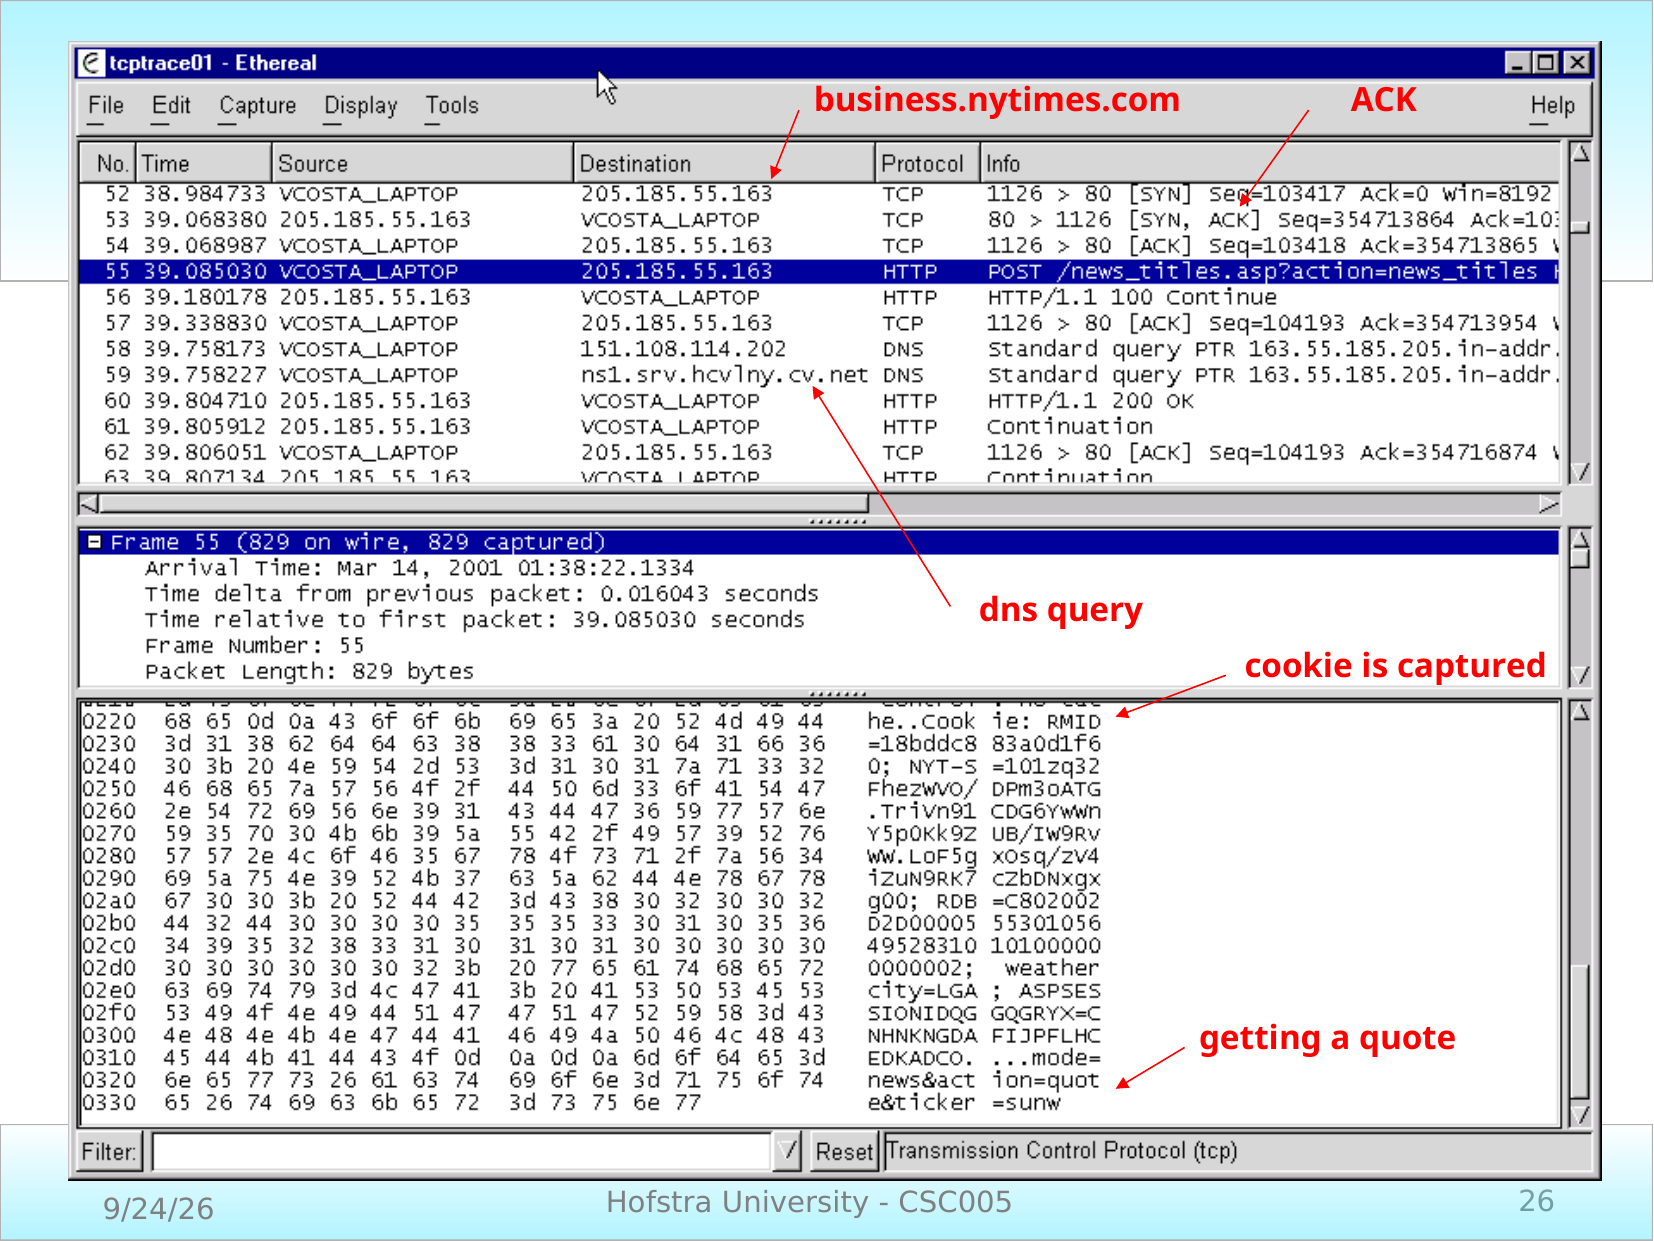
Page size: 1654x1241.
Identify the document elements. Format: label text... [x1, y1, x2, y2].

picture [68, 41, 1602, 1181]
text_box getting a quote [1184, 1006, 1608, 1067]
text_box ACK [1336, 68, 1447, 130]
text_box dns query [964, 578, 1213, 640]
text_box business.nytimes.com [798, 68, 1254, 130]
text_box cookie is captured [1229, 633, 1653, 695]
